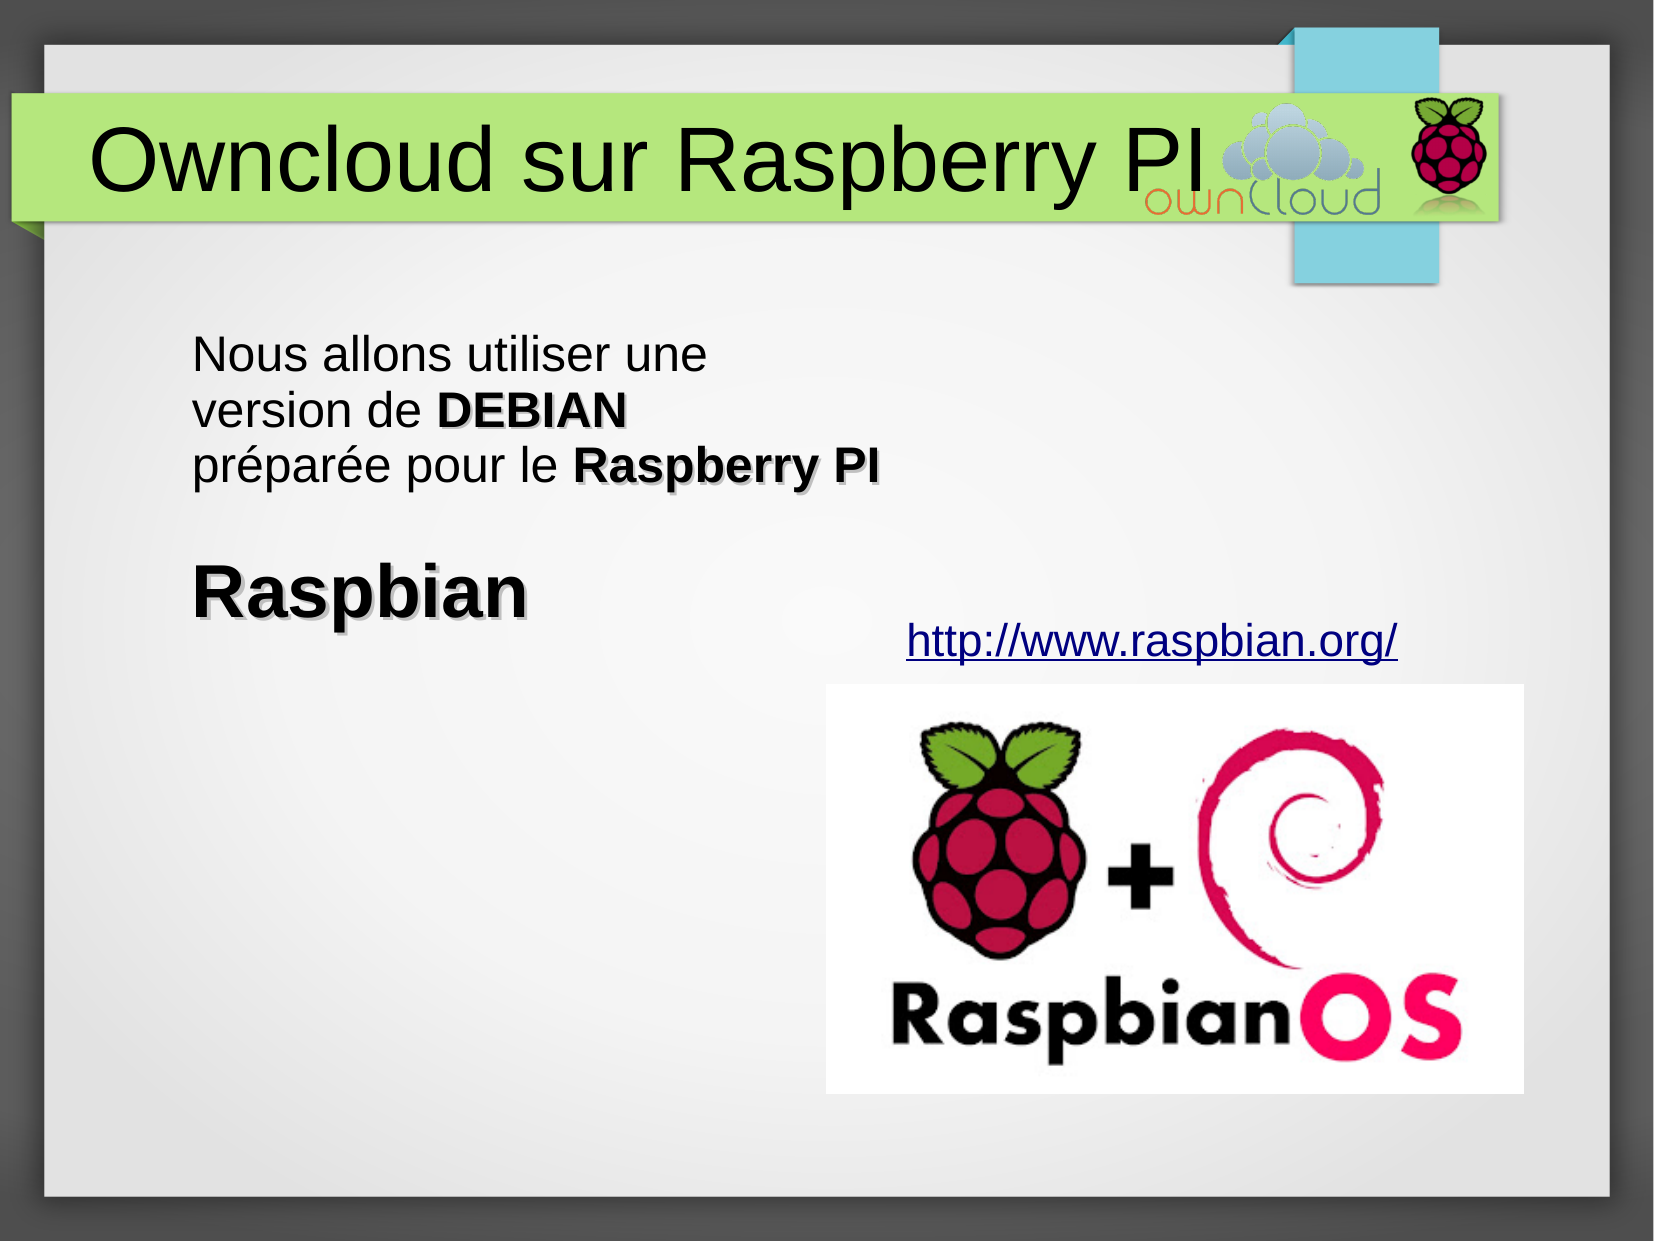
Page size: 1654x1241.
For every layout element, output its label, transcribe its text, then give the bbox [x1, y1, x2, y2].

title Owncloud sur Raspberry PI [70, 106, 1229, 213]
text_box http://www.raspbian.org/ [891, 607, 1501, 674]
picture [0, 0, 1654, 1241]
text_box Nous allons utiliser une version de DEBIAN préparée pour le Raspberry PI Raspbian [177, 318, 898, 641]
